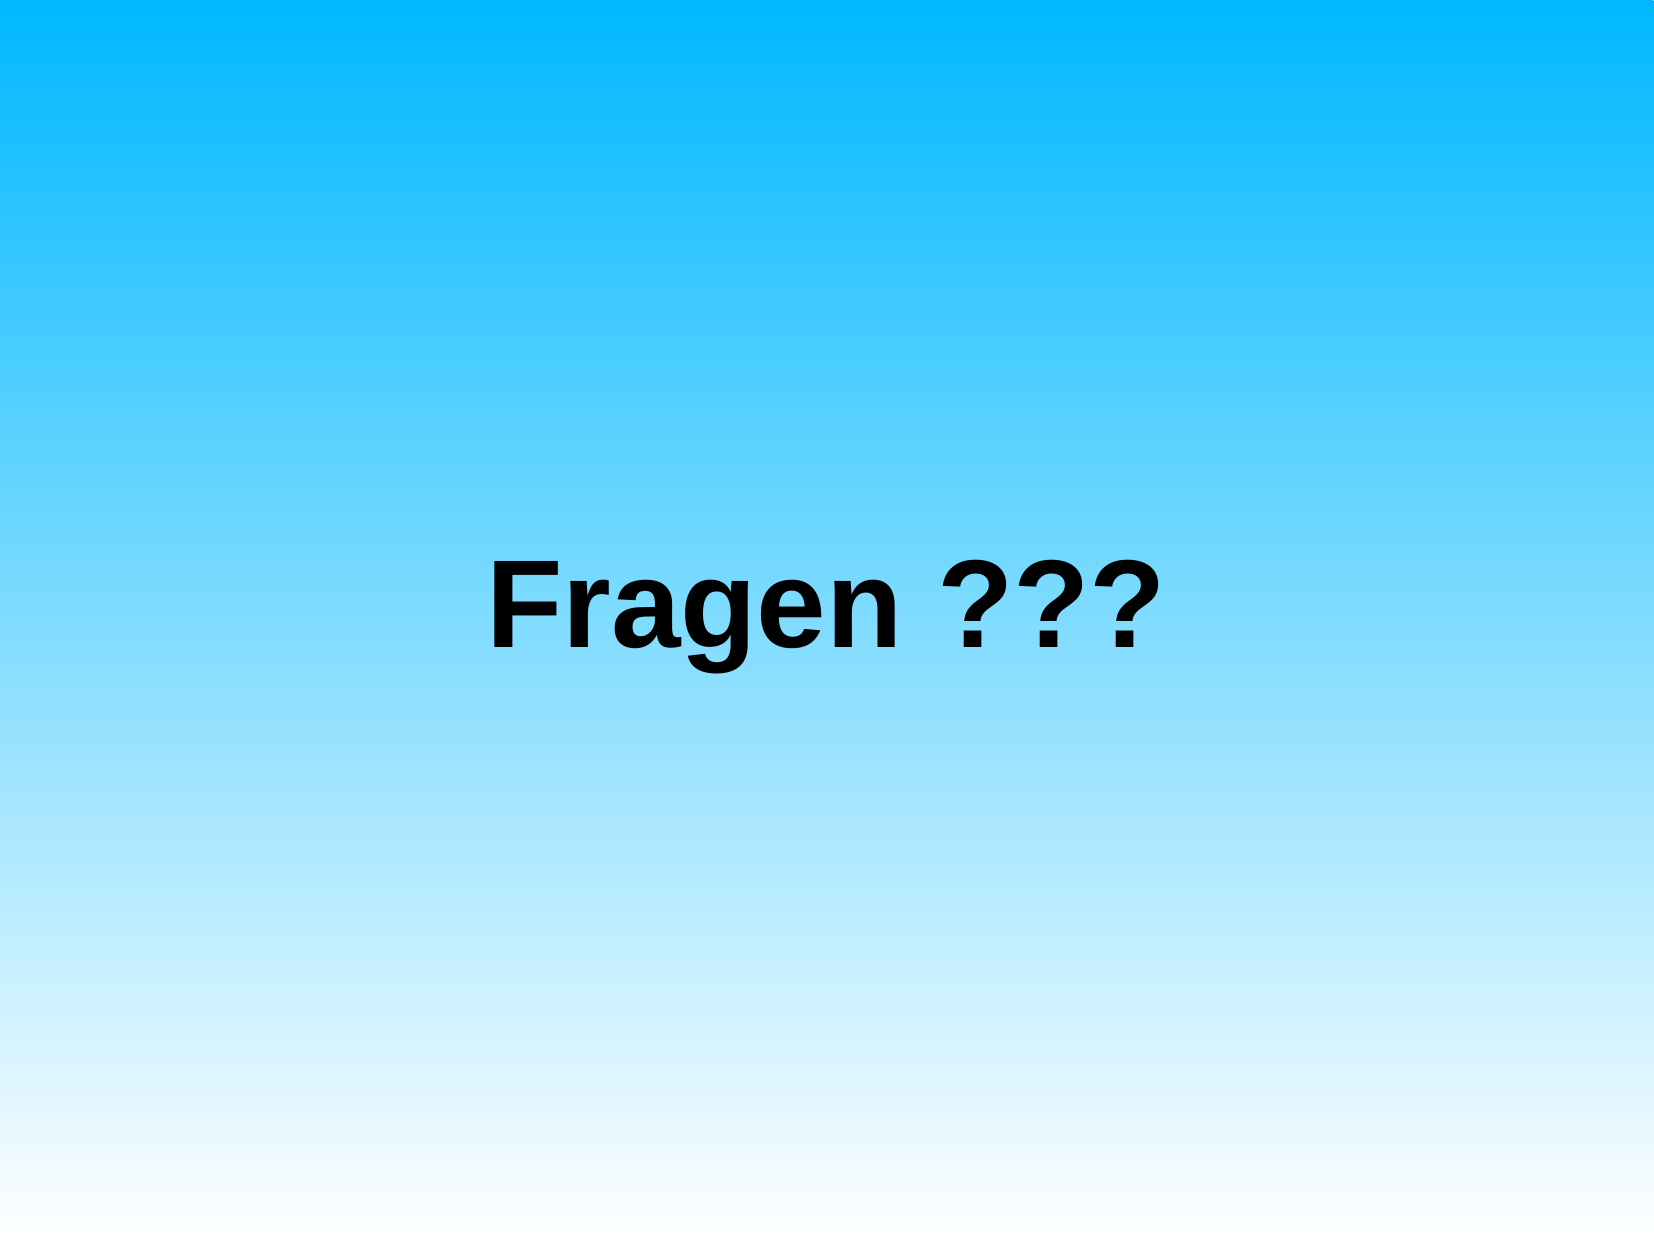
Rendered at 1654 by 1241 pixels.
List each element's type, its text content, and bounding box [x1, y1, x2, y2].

text_box Fragen ??? [471, 542, 1182, 698]
